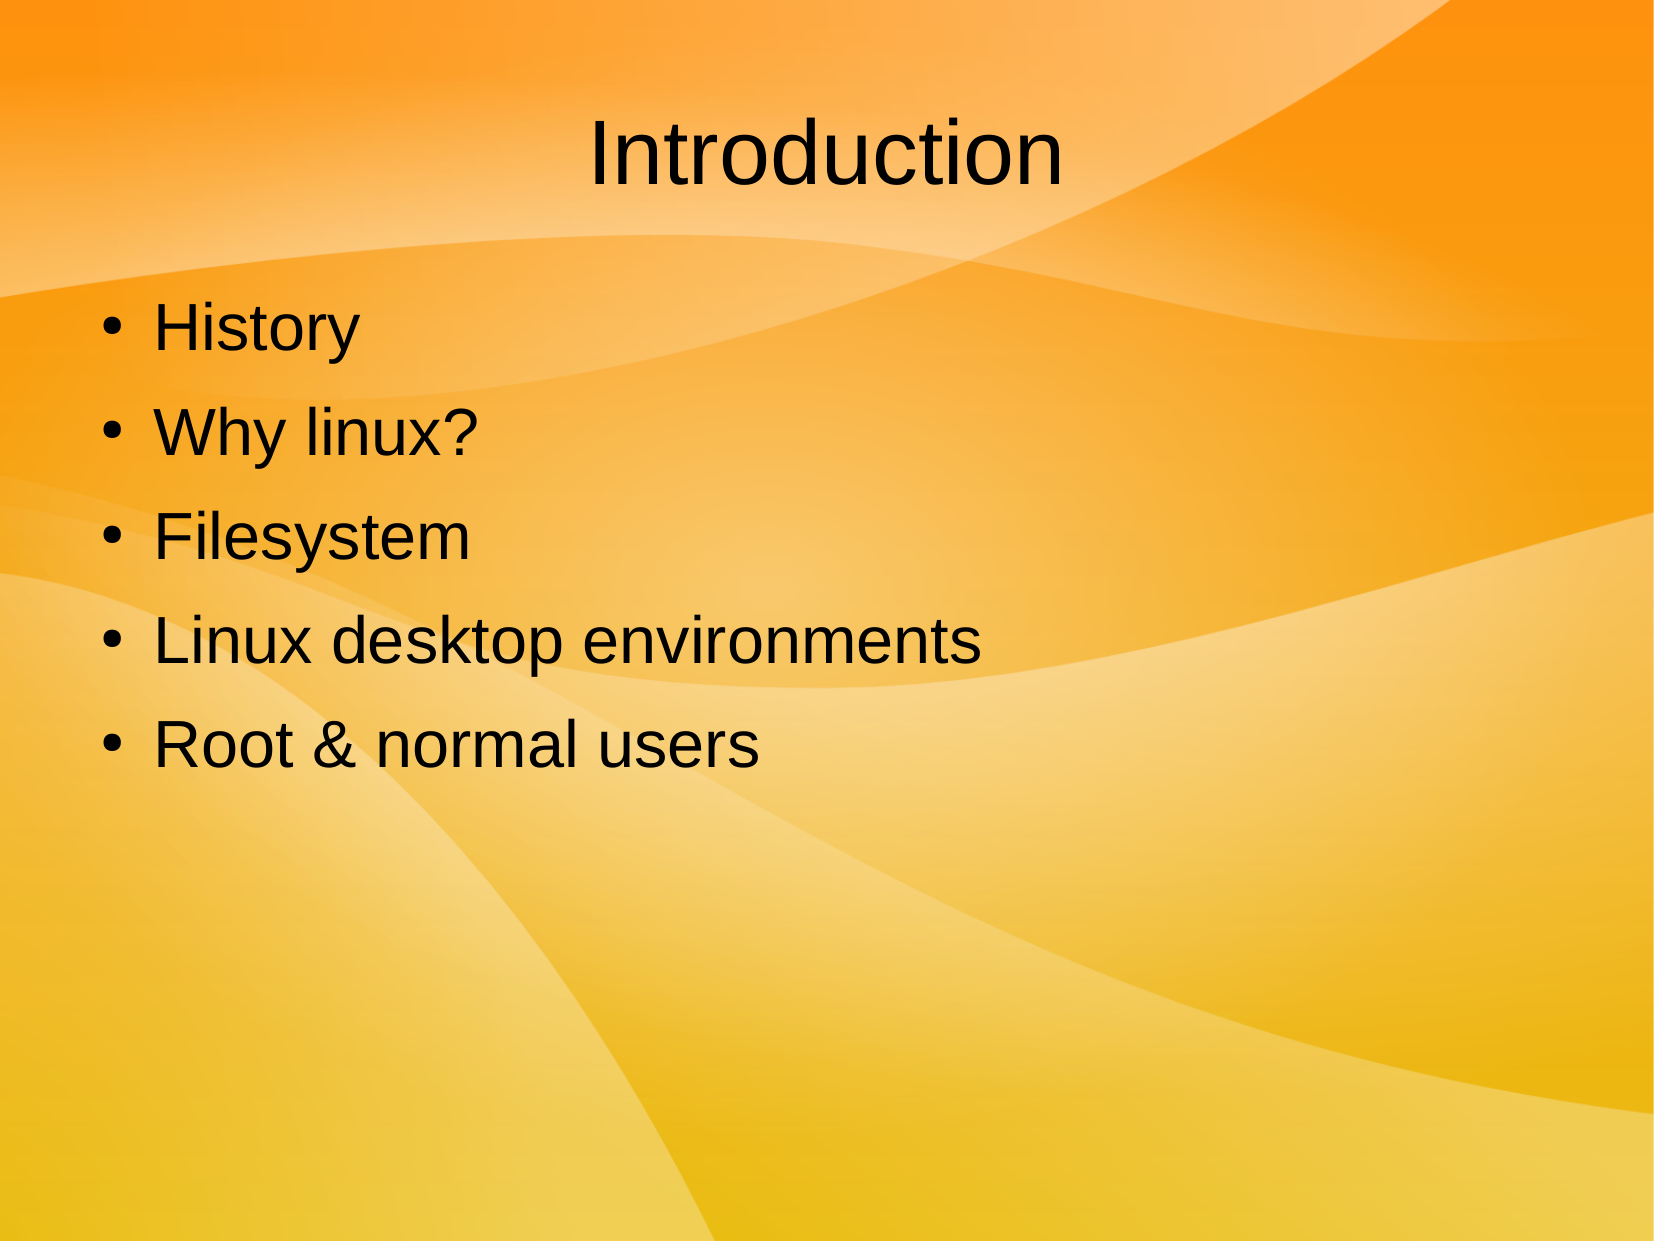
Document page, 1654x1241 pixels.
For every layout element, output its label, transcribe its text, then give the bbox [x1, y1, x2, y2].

list History Why linux? Filesystem Linux desktop environments Root & normal users [82, 290, 1571, 1094]
picture [0, 0, 1654, 1241]
title Introduction [82, 56, 1571, 250]
